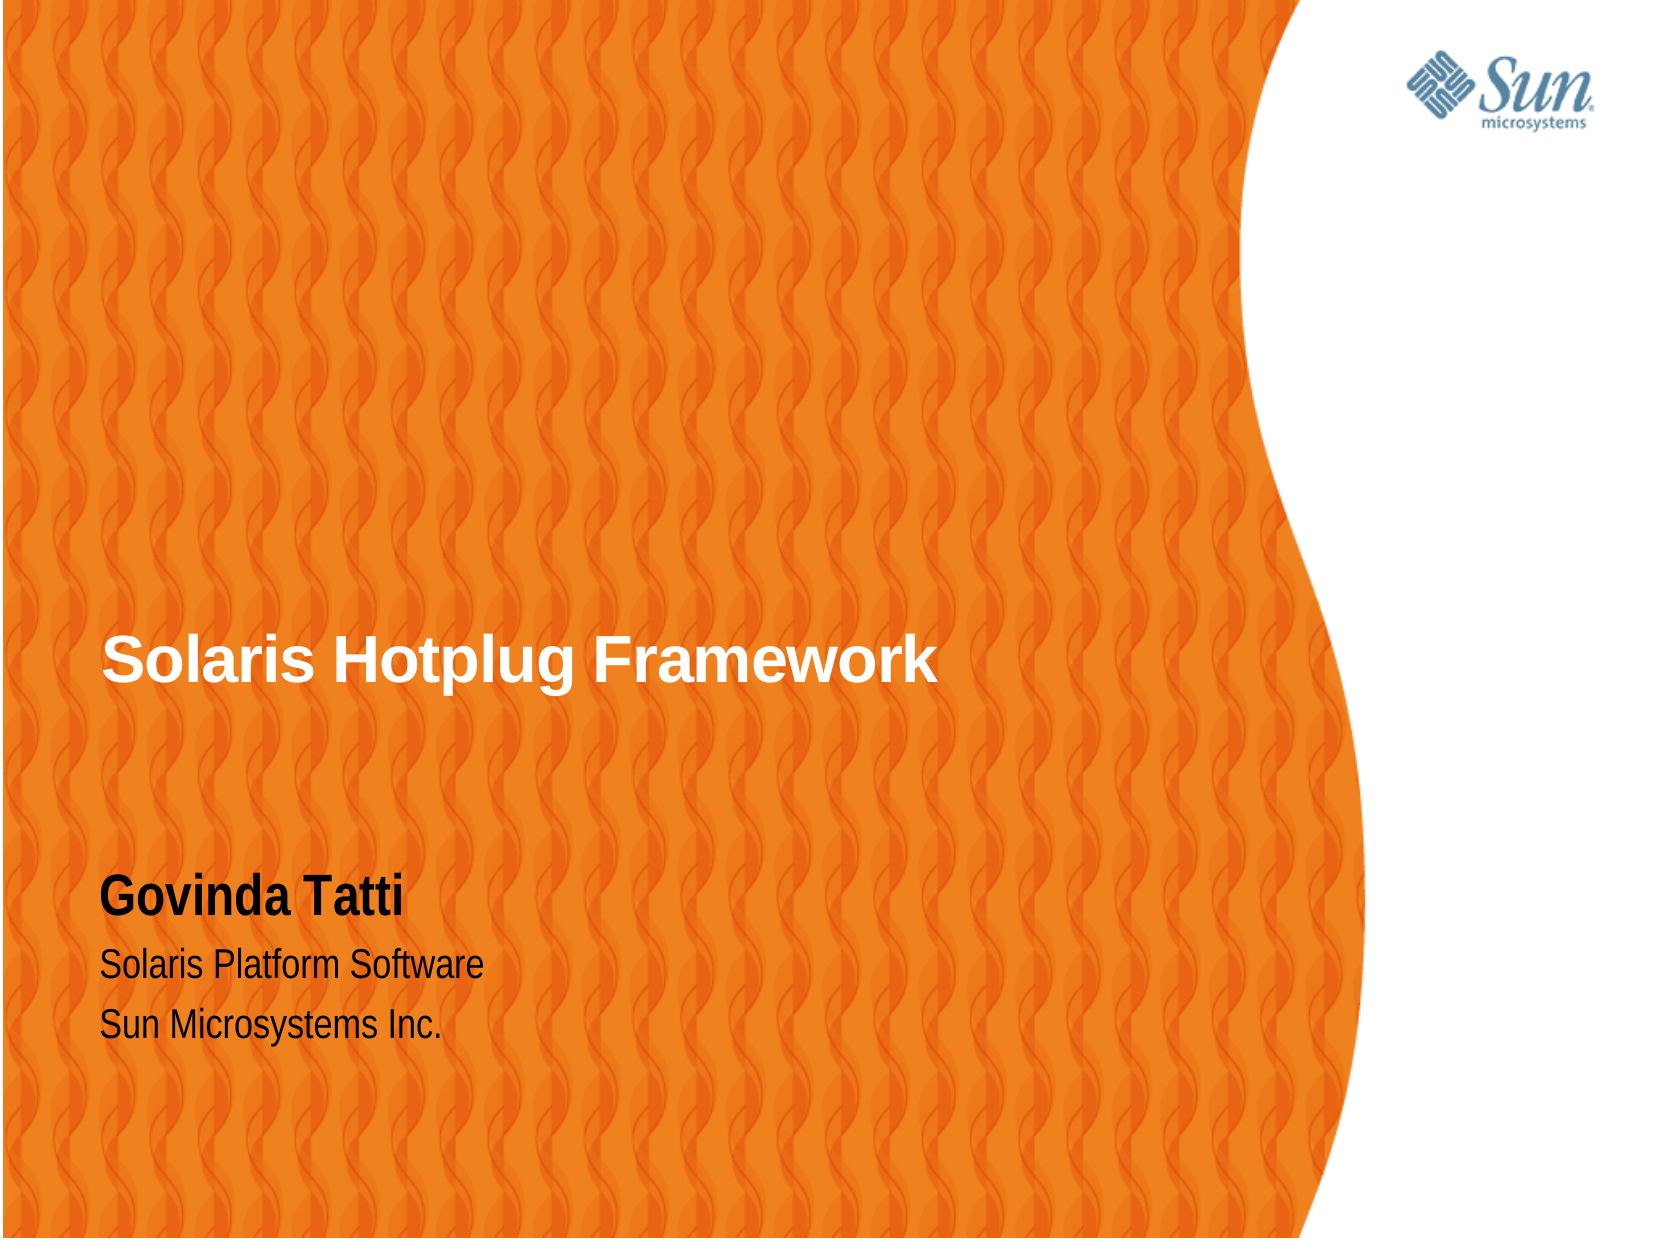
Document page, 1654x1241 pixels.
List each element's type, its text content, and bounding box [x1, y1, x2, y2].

title Solaris Hotplug Framework [101, 426, 1242, 696]
list Govinda Tatti Solaris Platform Software Sun Microsystems Inc. [99, 861, 1126, 1047]
picture [3, 0, 1654, 1238]
